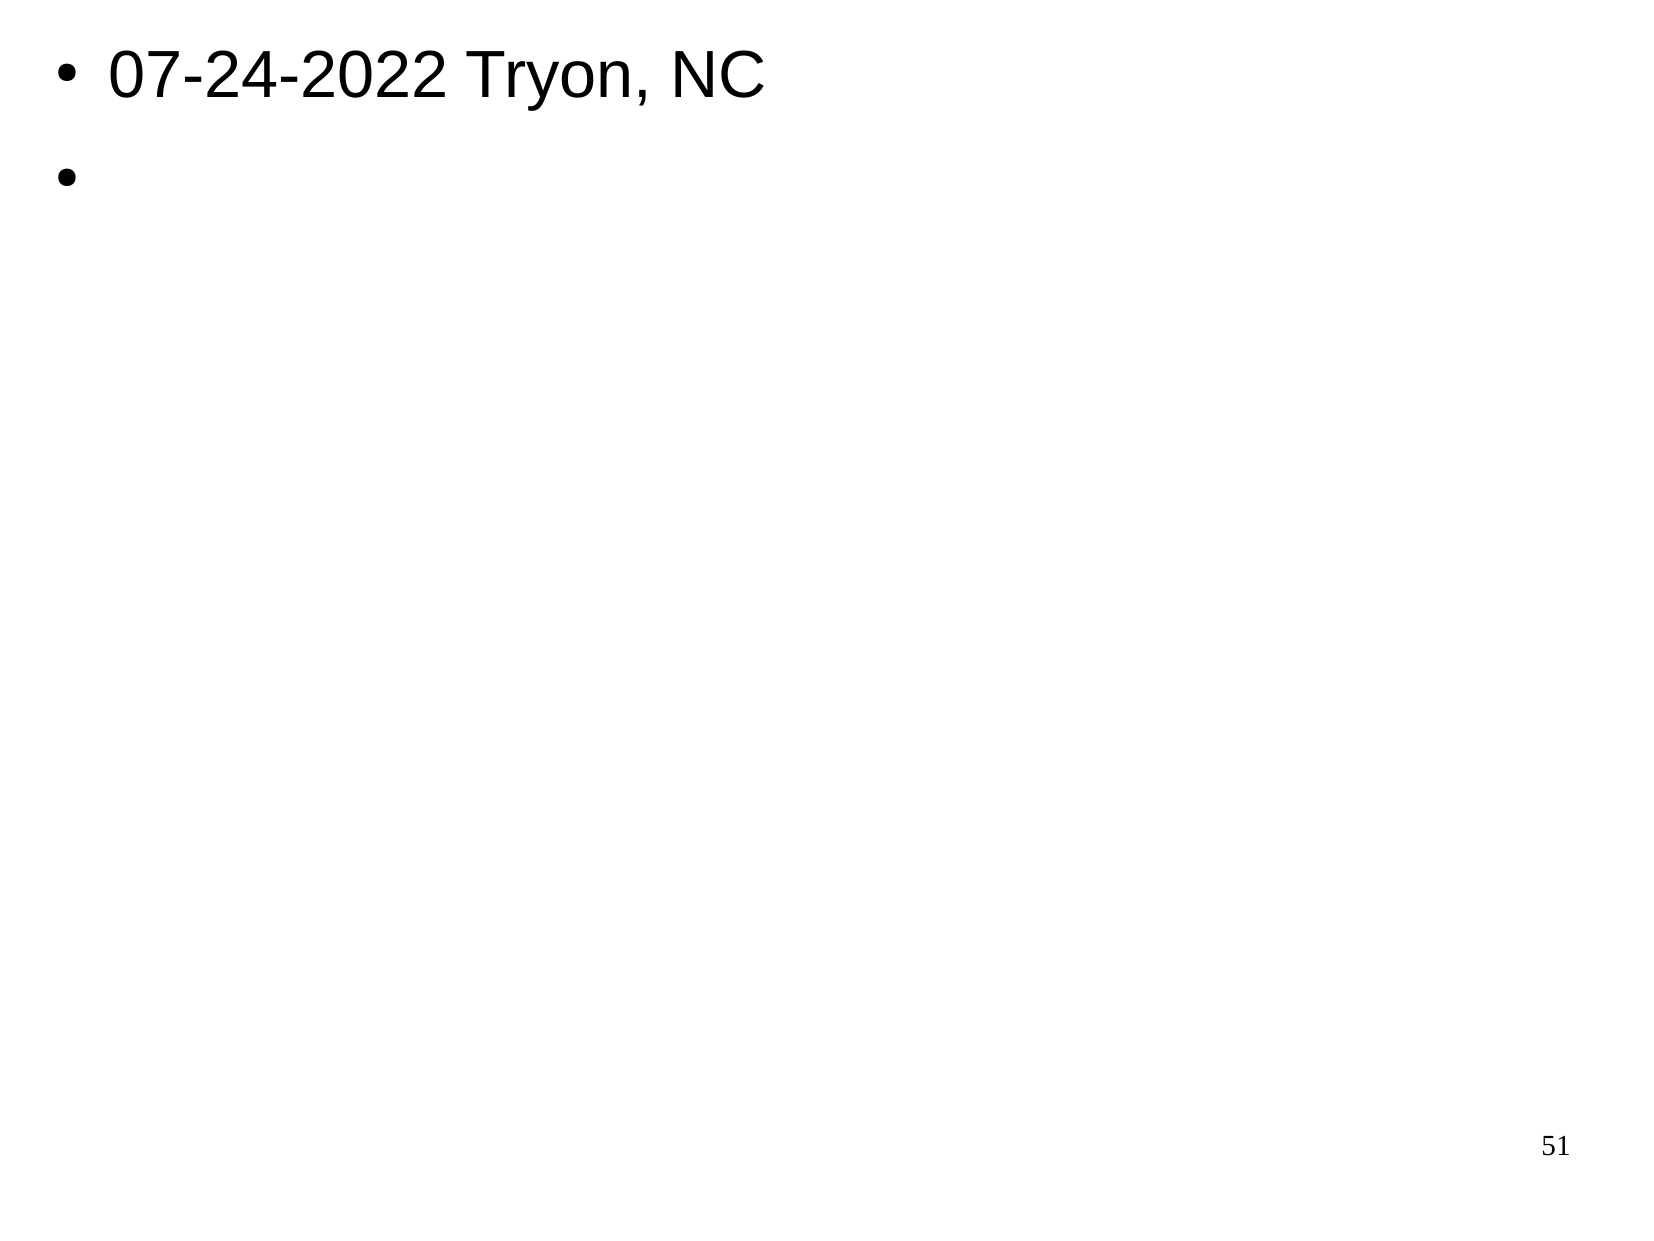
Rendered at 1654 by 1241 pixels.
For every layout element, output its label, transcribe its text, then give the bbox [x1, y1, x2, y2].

list 07-24-2022 Tryon, NC [37, 37, 1613, 1238]
